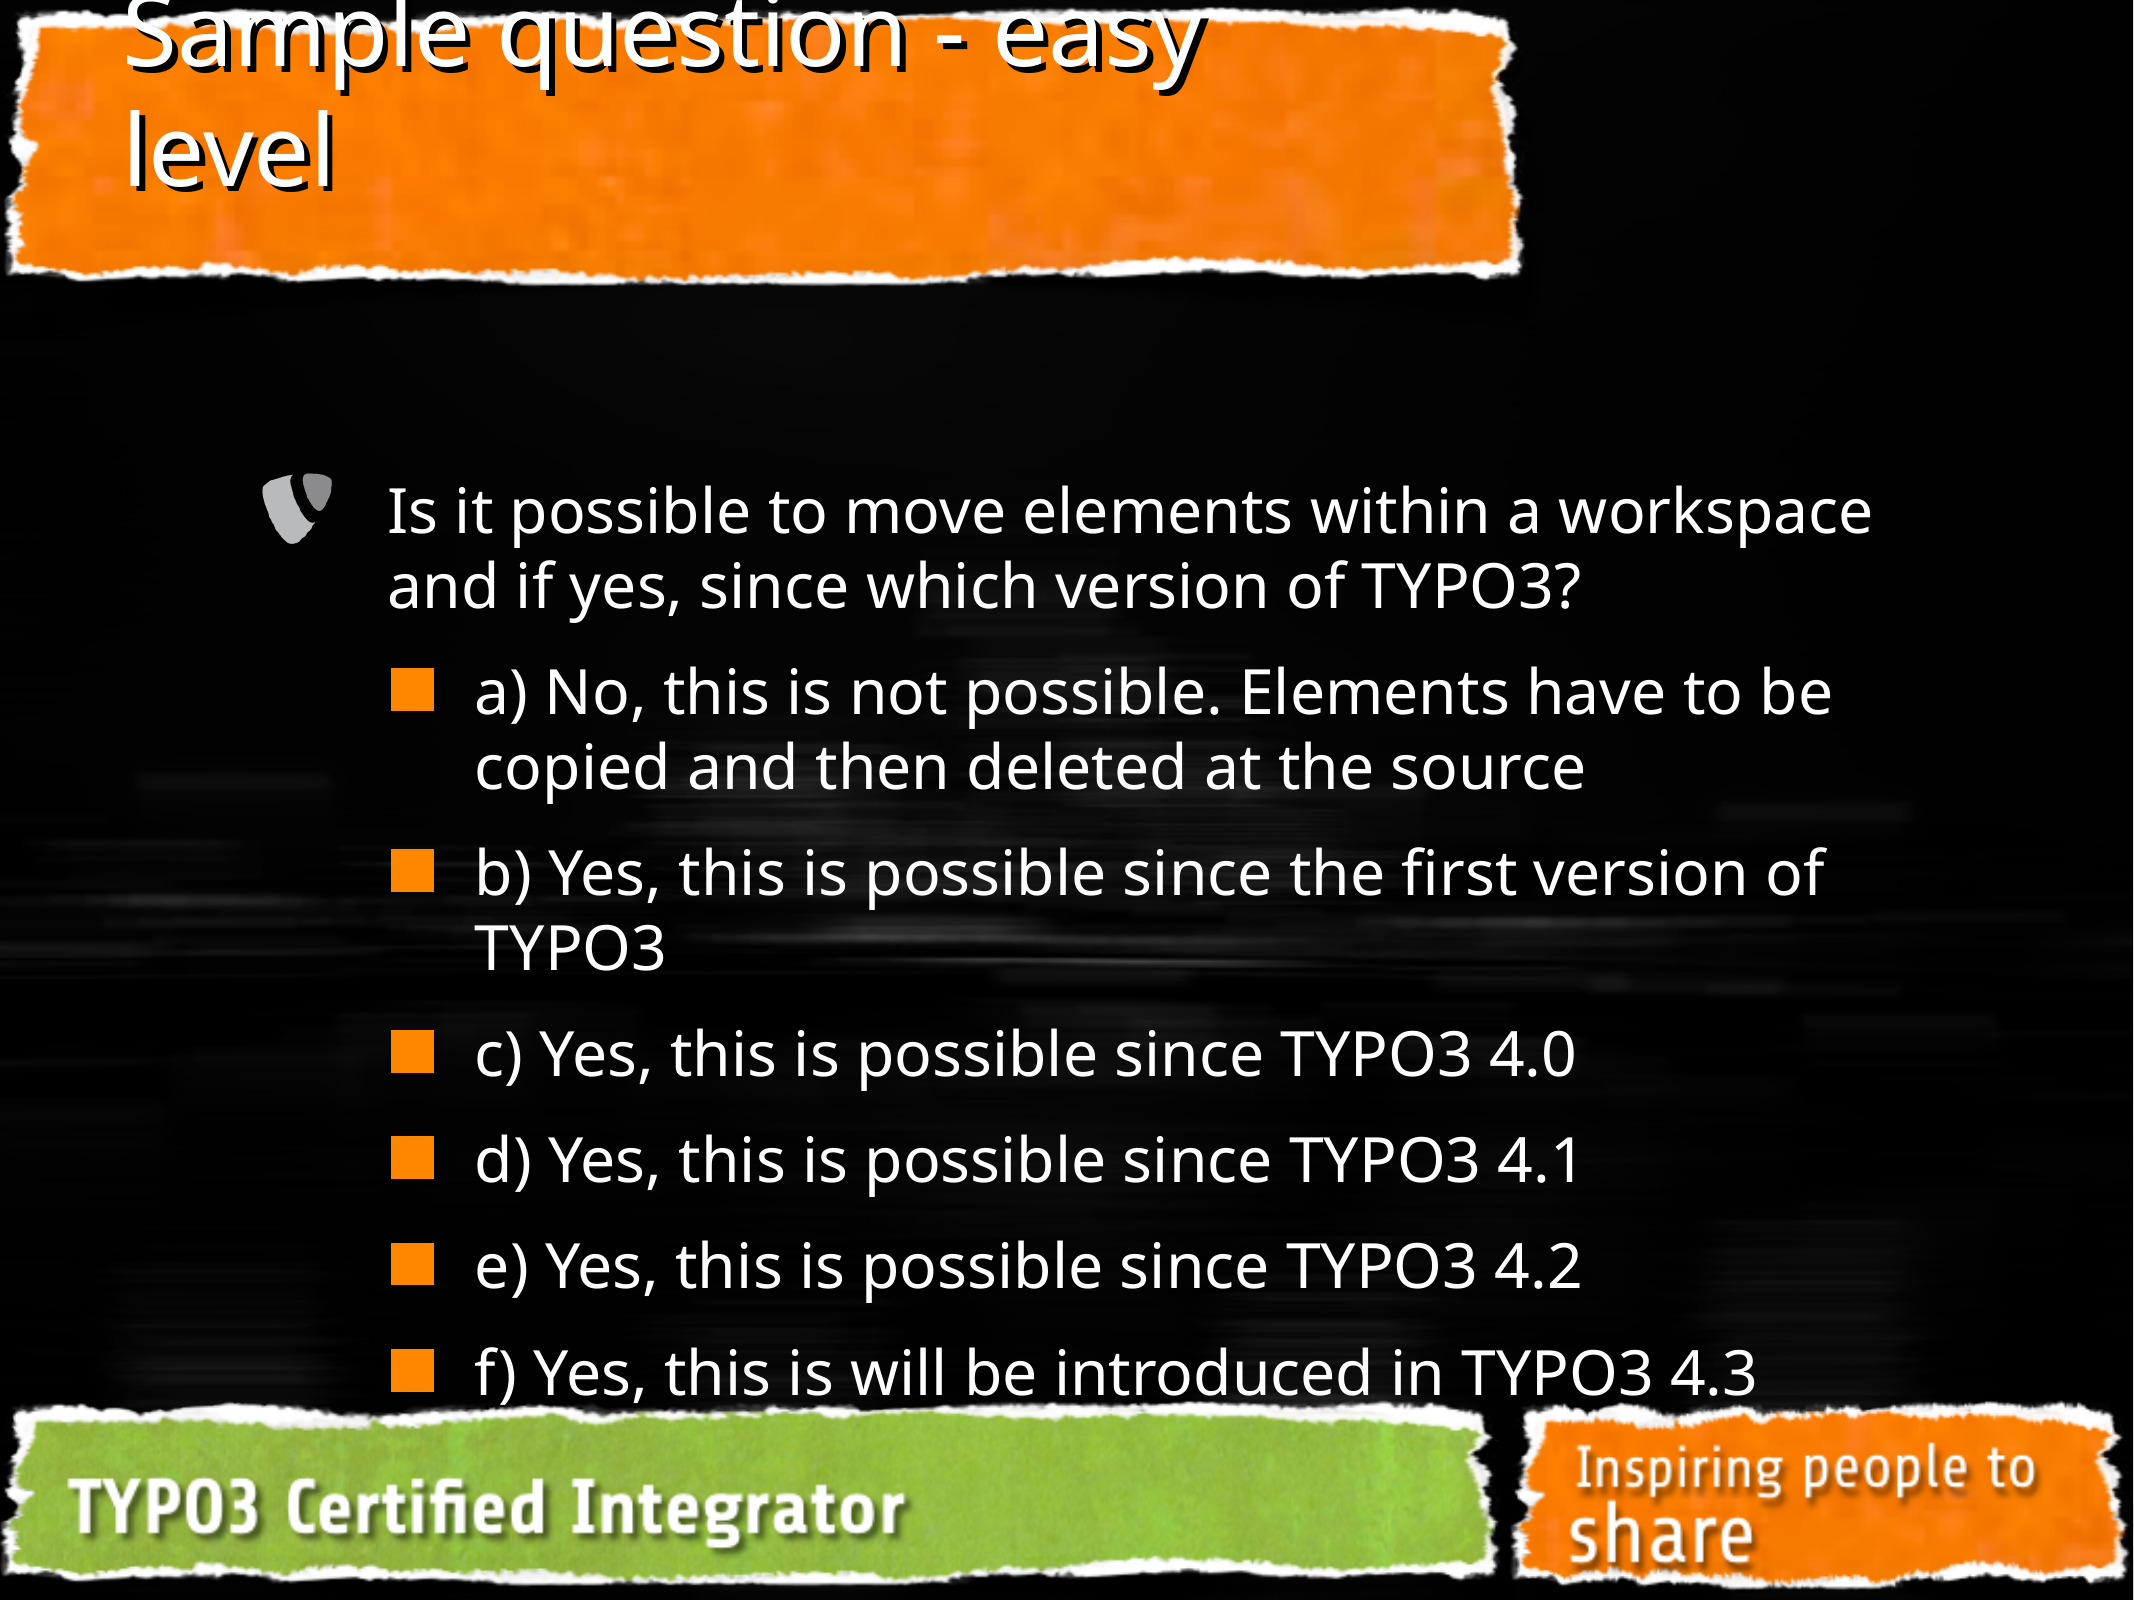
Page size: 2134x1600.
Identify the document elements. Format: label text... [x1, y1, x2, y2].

title Sample question - easy level [114, 74, 1453, 215]
picture [0, 0, 2134, 1600]
list Is it possible to move elements within a workspace and if yes, since which version of TYPO3? a) No, this is not possible. Elements have to be copied and then deleted at the source b) Yes, this is possible since the first version of TYPO3 c) Yes, this is possible since TYPO3 4.0 d) Yes, this is possible since TYPO3 4.1 e) Yes, this is possible since TYPO3 4.2 f) Yes, this is will be introduced in TYPO3 4.3 [156, 416, 2046, 1396]
